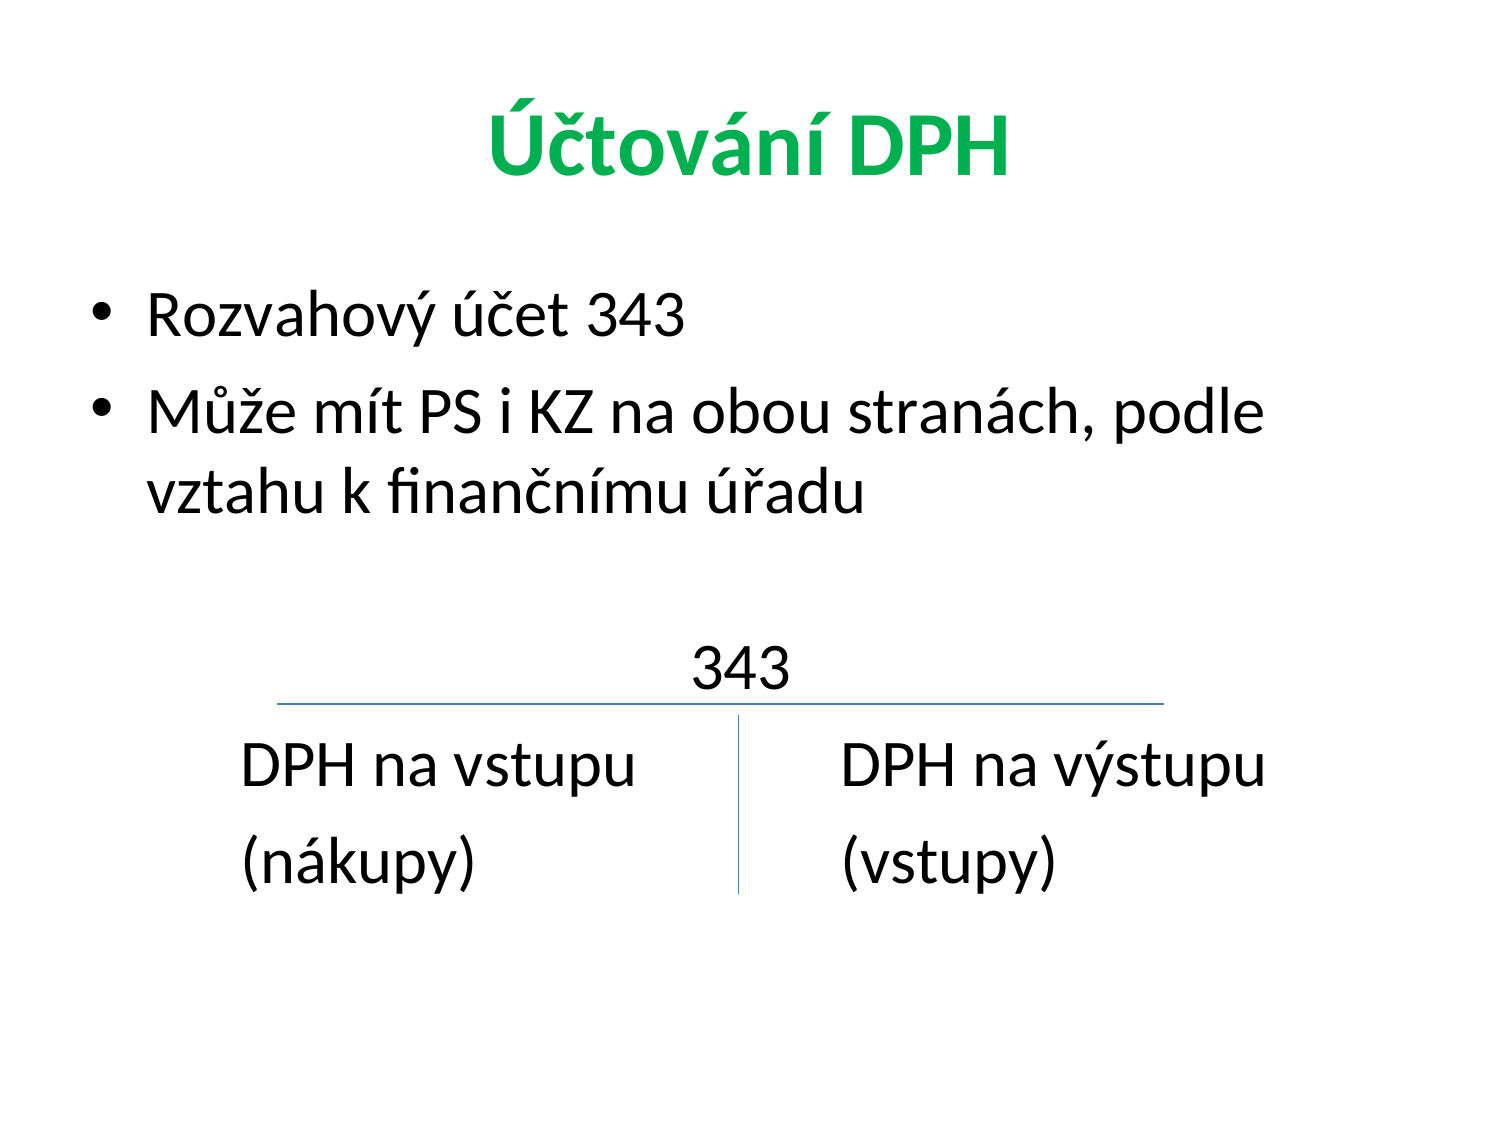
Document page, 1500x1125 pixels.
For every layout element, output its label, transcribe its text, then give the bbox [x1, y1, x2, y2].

title Účtování DPH [75, 45, 1426, 233]
list Rozvahový účet 343 Může mít PS i KZ na obou stranách, podle vztahu k finančnímu úřadu 343 DPH na vstupu DPH na výstupu (nákupy) (vstupy) [75, 262, 1426, 1006]
